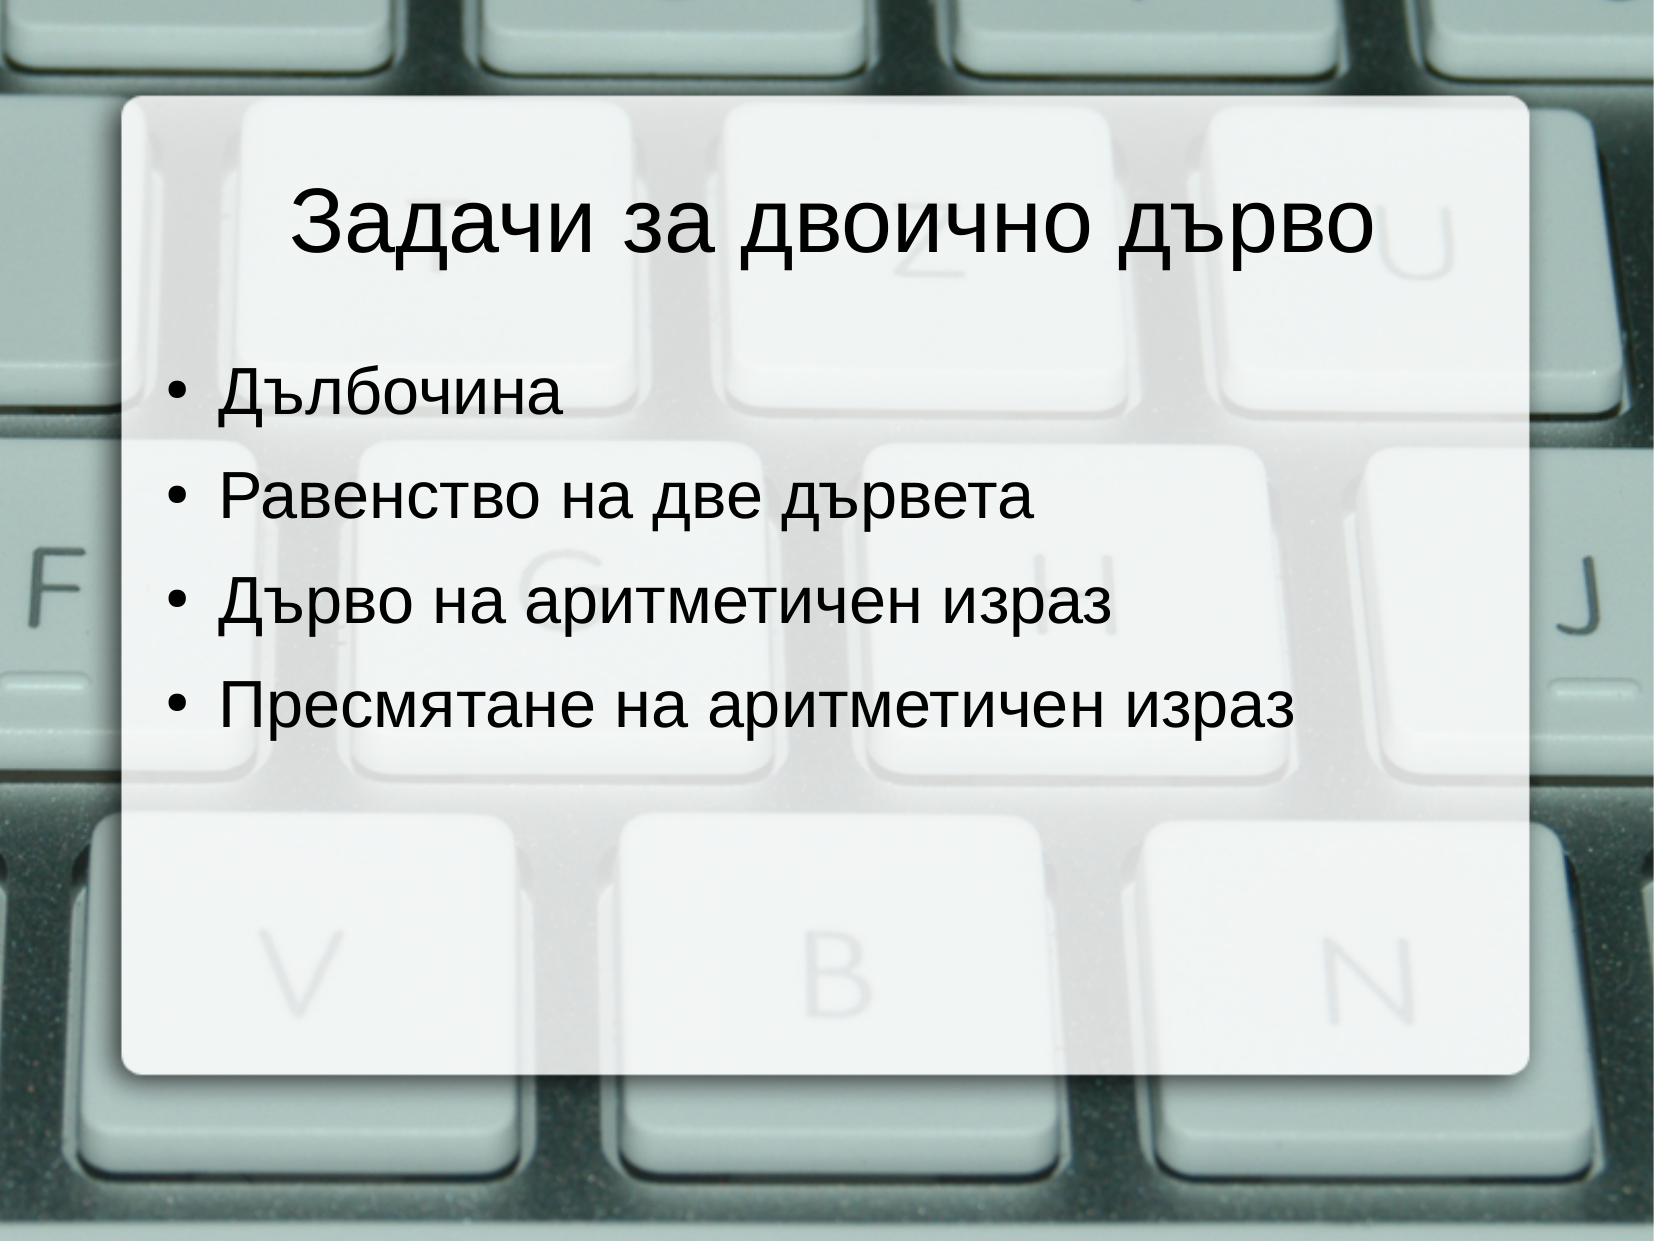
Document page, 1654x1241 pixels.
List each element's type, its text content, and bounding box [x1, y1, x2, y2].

picture [0, 0, 1654, 1241]
title Задачи за двоично дърво [135, 117, 1506, 325]
list Дълбочина Равенство на две дървета Дърво на аритметичен израз Пресмятане на аритметичен израз [147, 354, 1506, 1074]
